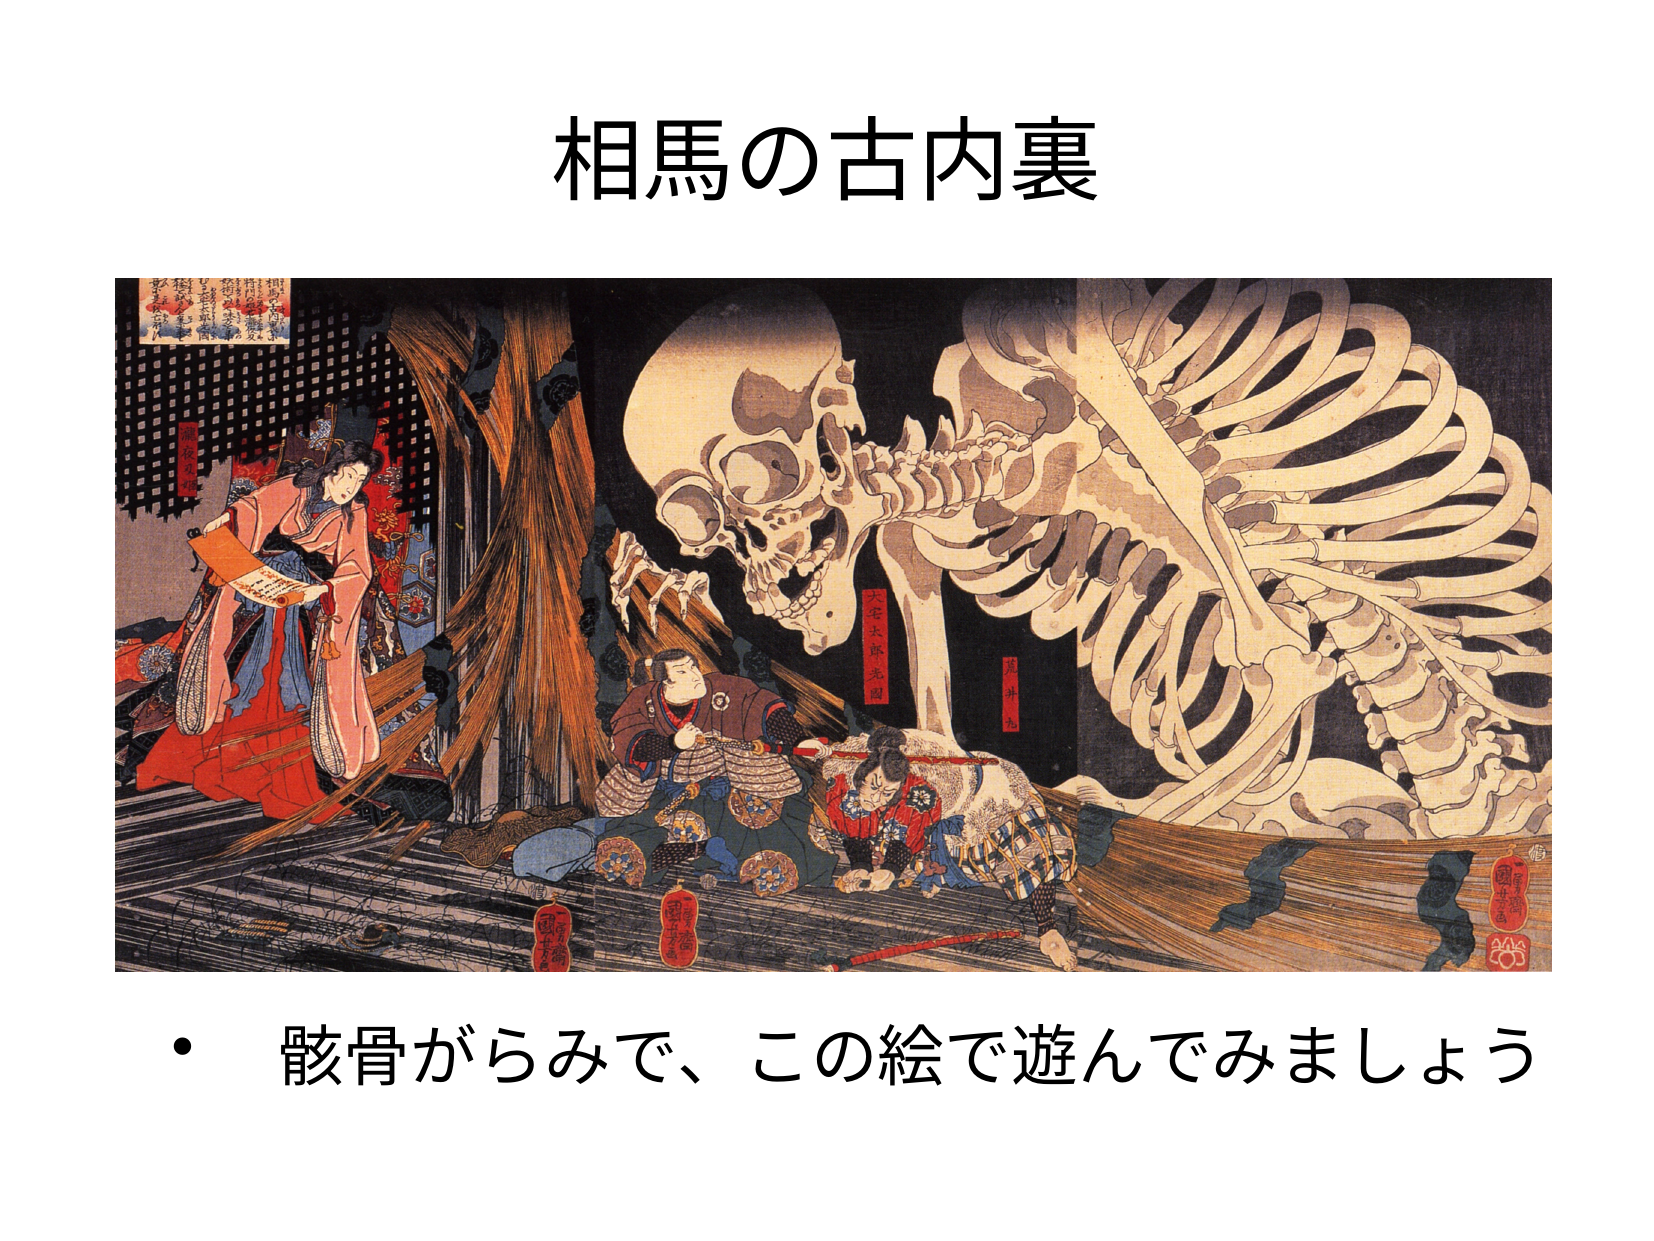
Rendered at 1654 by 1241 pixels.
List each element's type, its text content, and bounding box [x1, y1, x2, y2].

list 骸骨がらみで、この絵で遊んでみましょう [135, 1003, 1624, 1181]
picture [115, 278, 1552, 972]
title 相馬の古内裏 [82, 56, 1571, 249]
